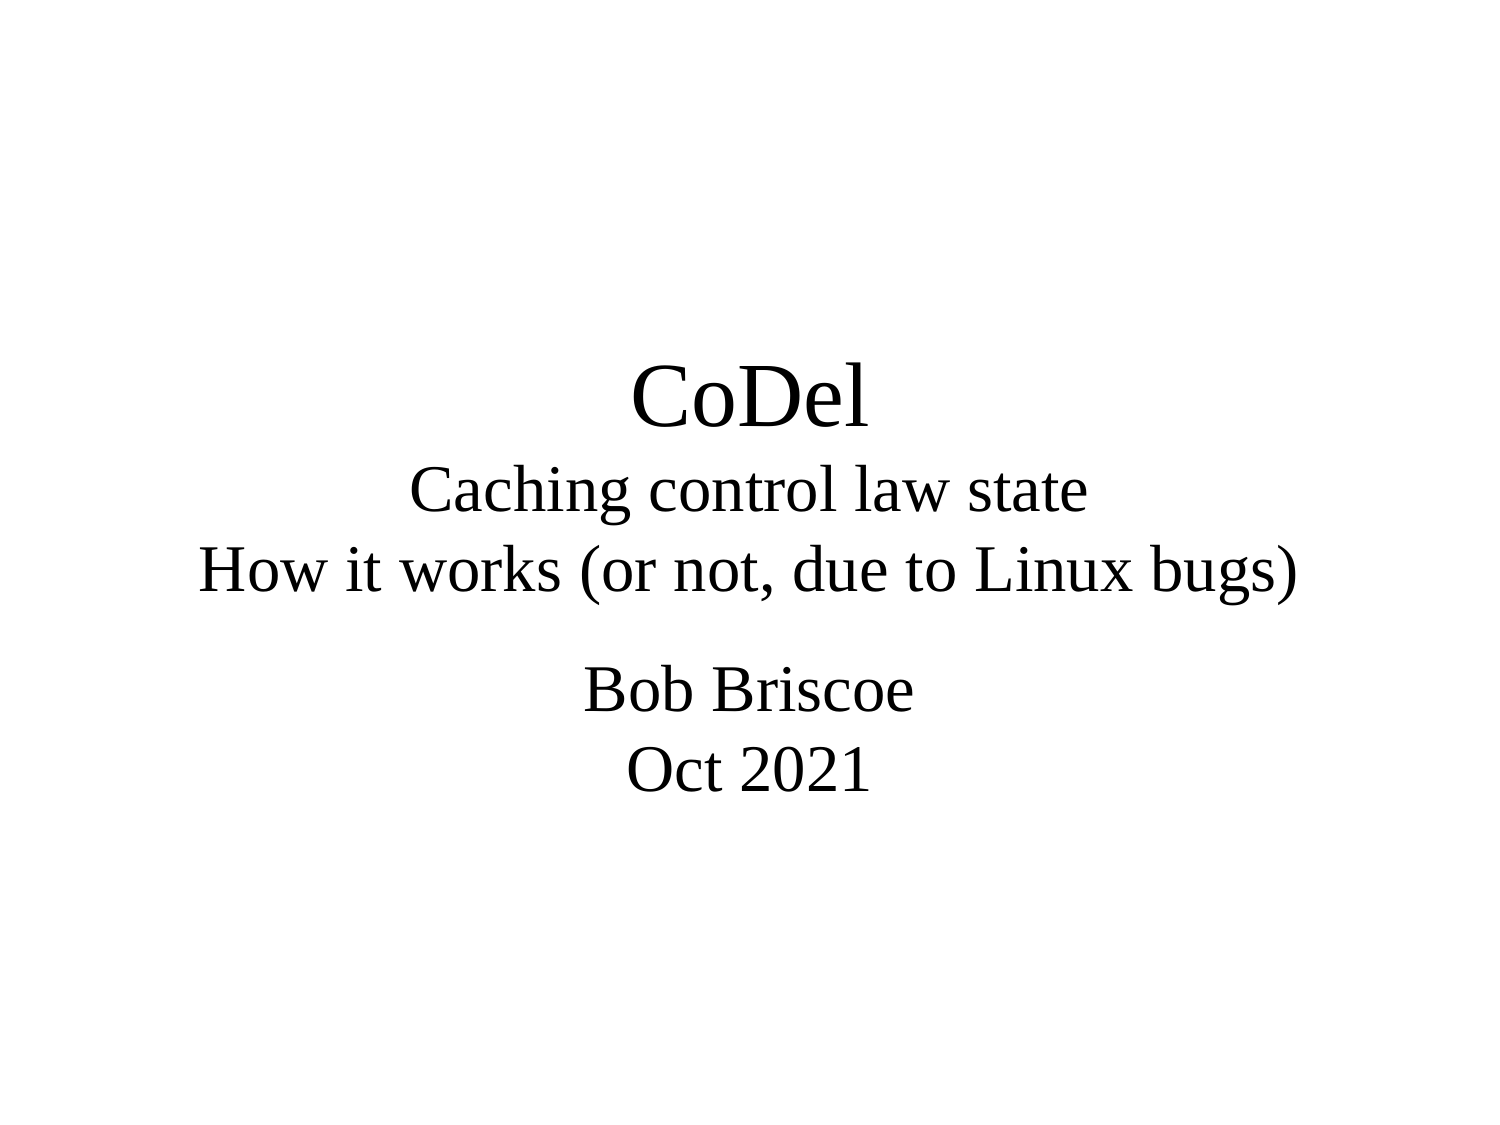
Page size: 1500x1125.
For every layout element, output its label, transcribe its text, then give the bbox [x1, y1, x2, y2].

text_box Bob Briscoe Oct 2021 [159, 637, 1341, 925]
text_box CoDel Caching control law state How it works (or not, due to Linux bugs) [112, 349, 1388, 591]
